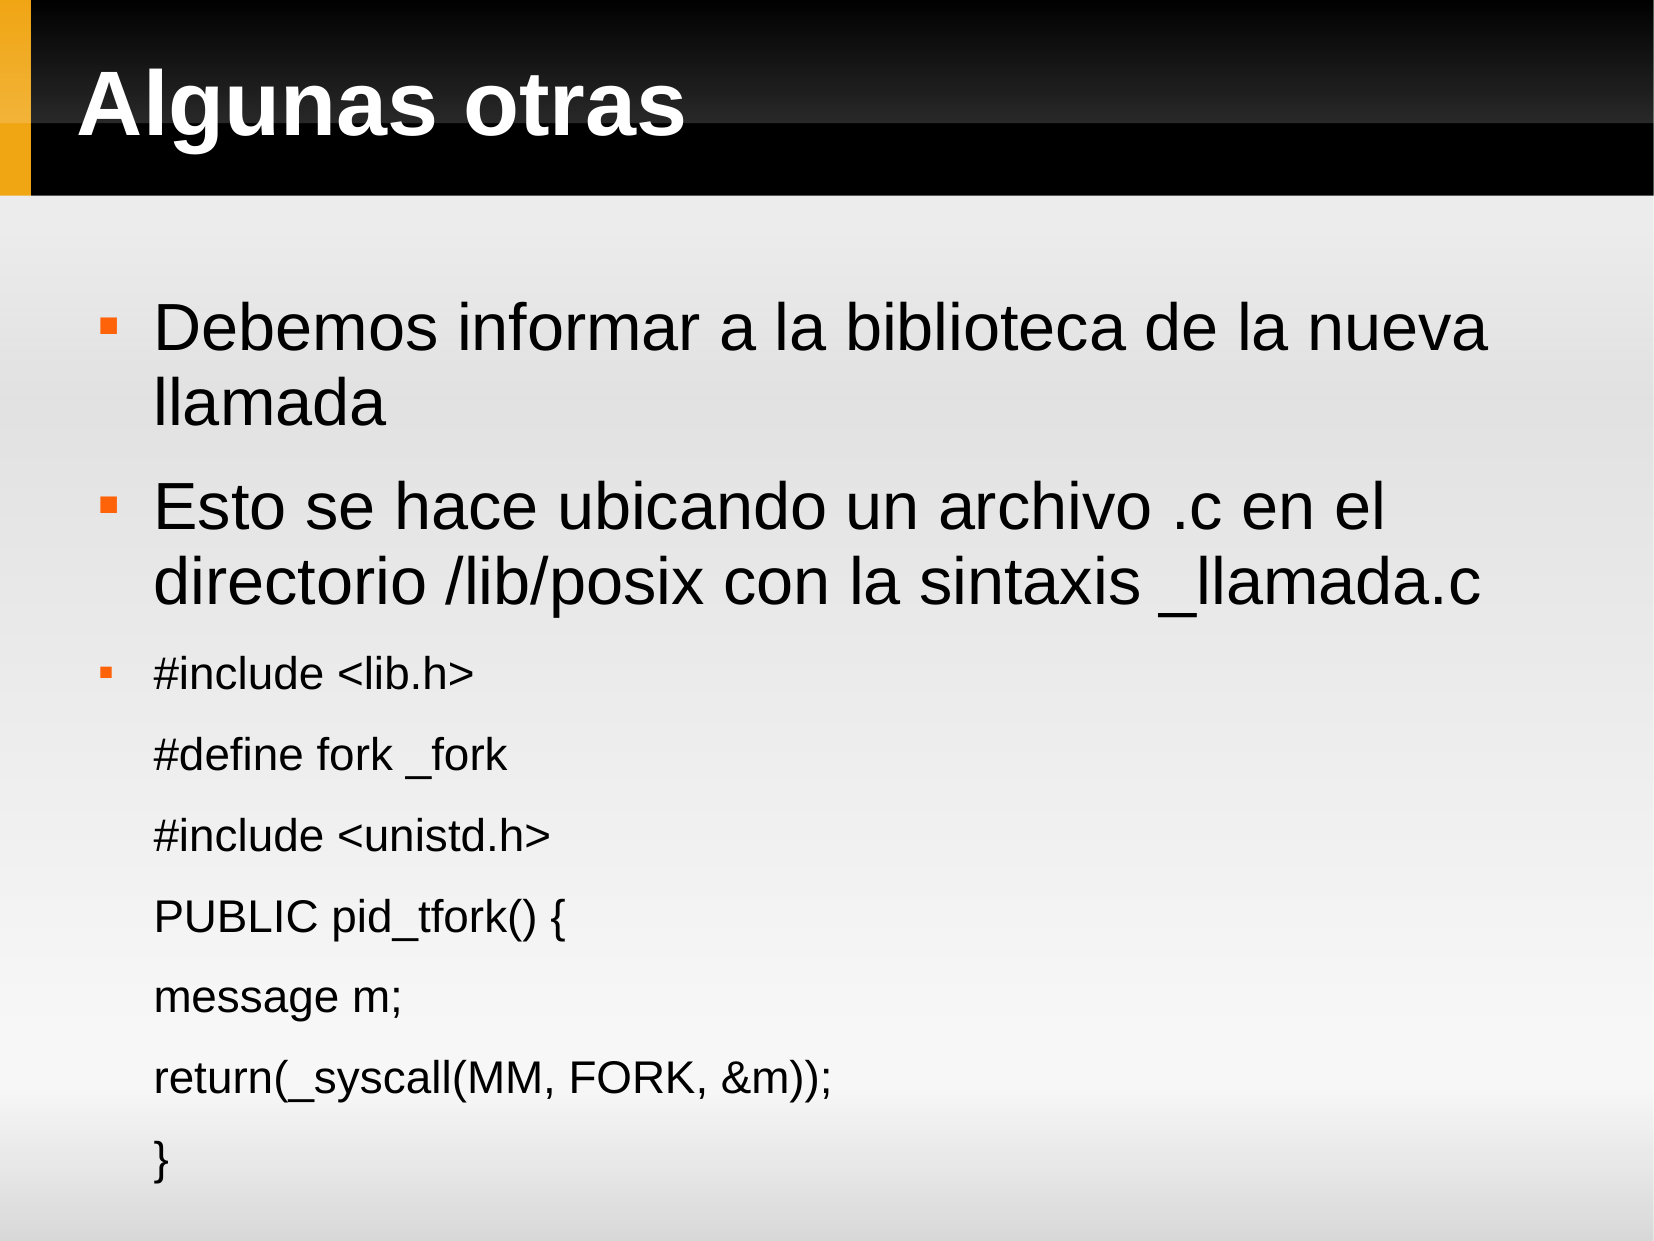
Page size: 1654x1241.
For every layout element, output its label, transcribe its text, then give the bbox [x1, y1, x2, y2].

list Debemos informar a la biblioteca de la nueva llamada Esto se hace ubicando un archivo .c en el directorio /lib/posix con la sintaxis _llamada.c #include <lib.h> #define fork _fork #include <unistd.h> PUBLIC pid_tfork() { message m; return(_syscall(MM, FORK, &m)); } [82, 290, 1571, 1185]
title Algunas otras [76, 7, 1565, 200]
picture [0, 0, 1654, 1241]
